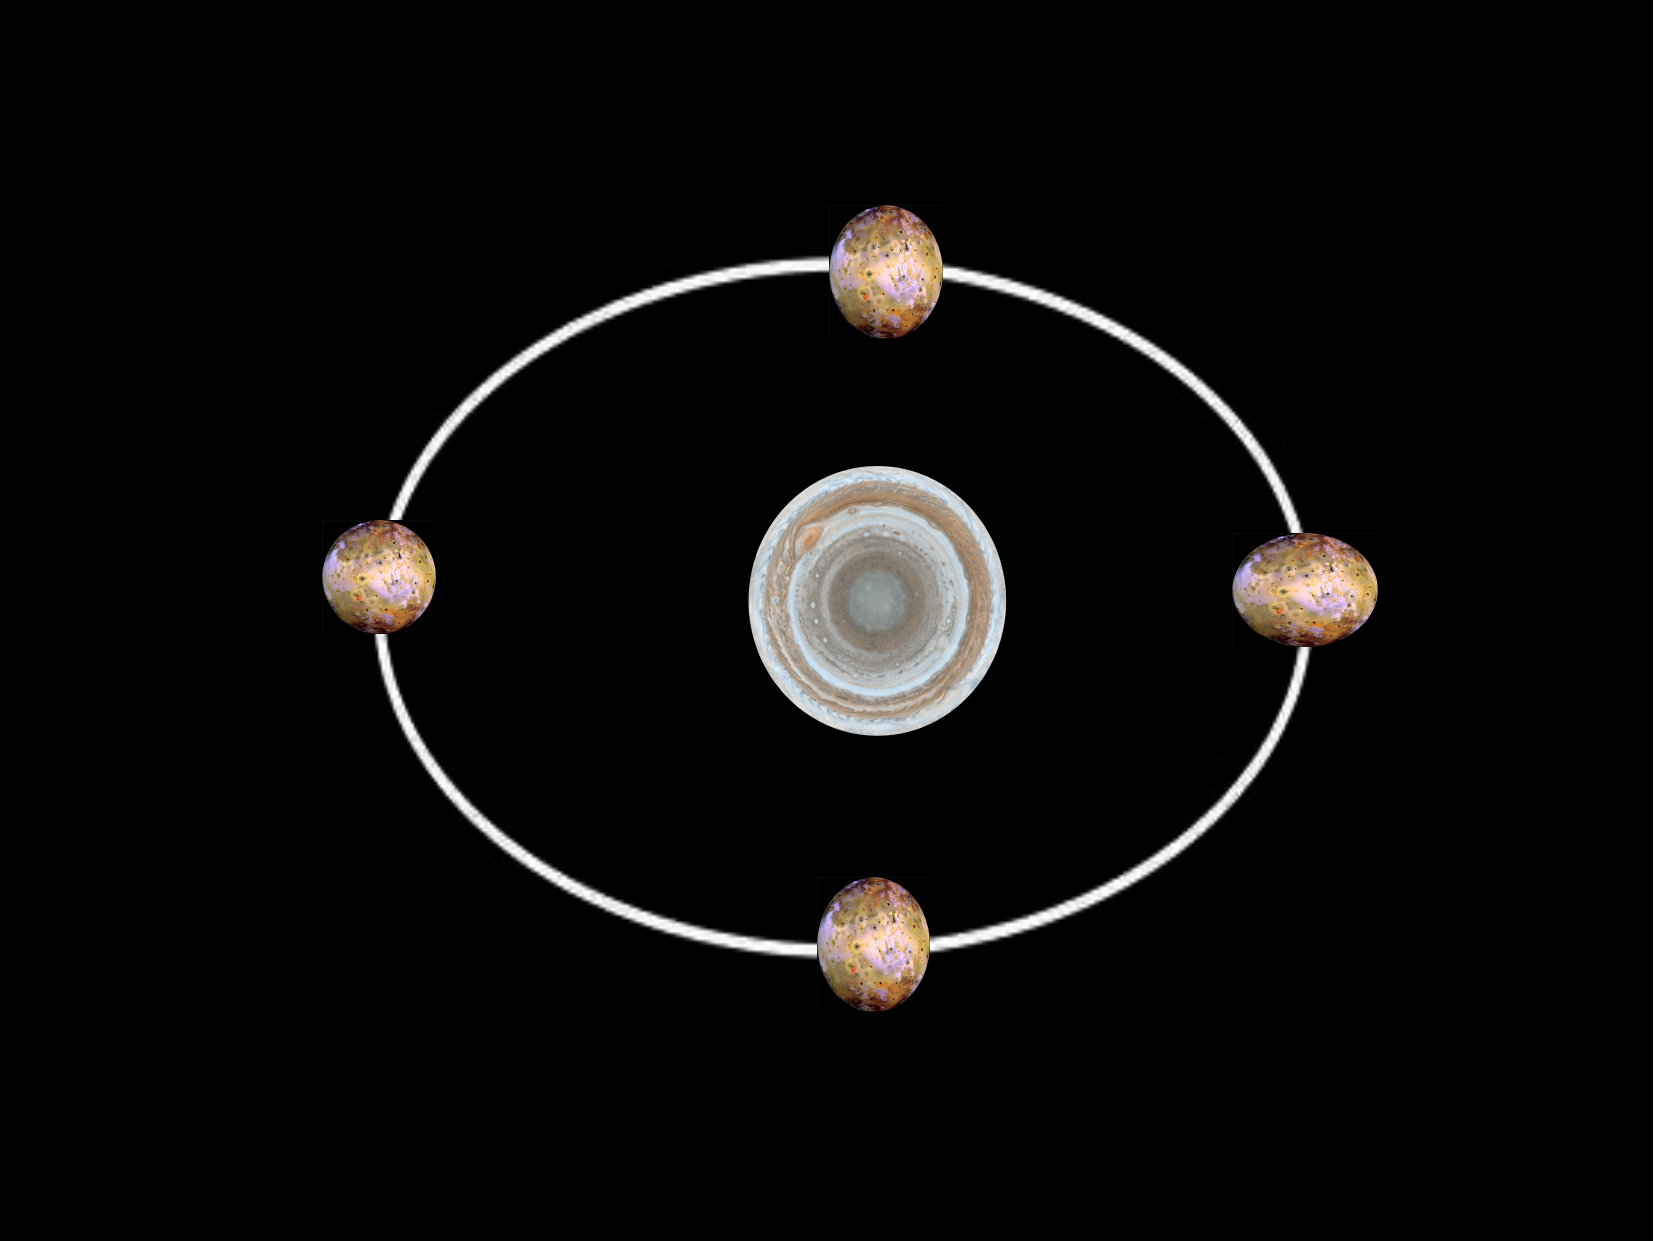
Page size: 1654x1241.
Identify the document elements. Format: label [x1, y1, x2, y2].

picture [322, 205, 1378, 1012]
